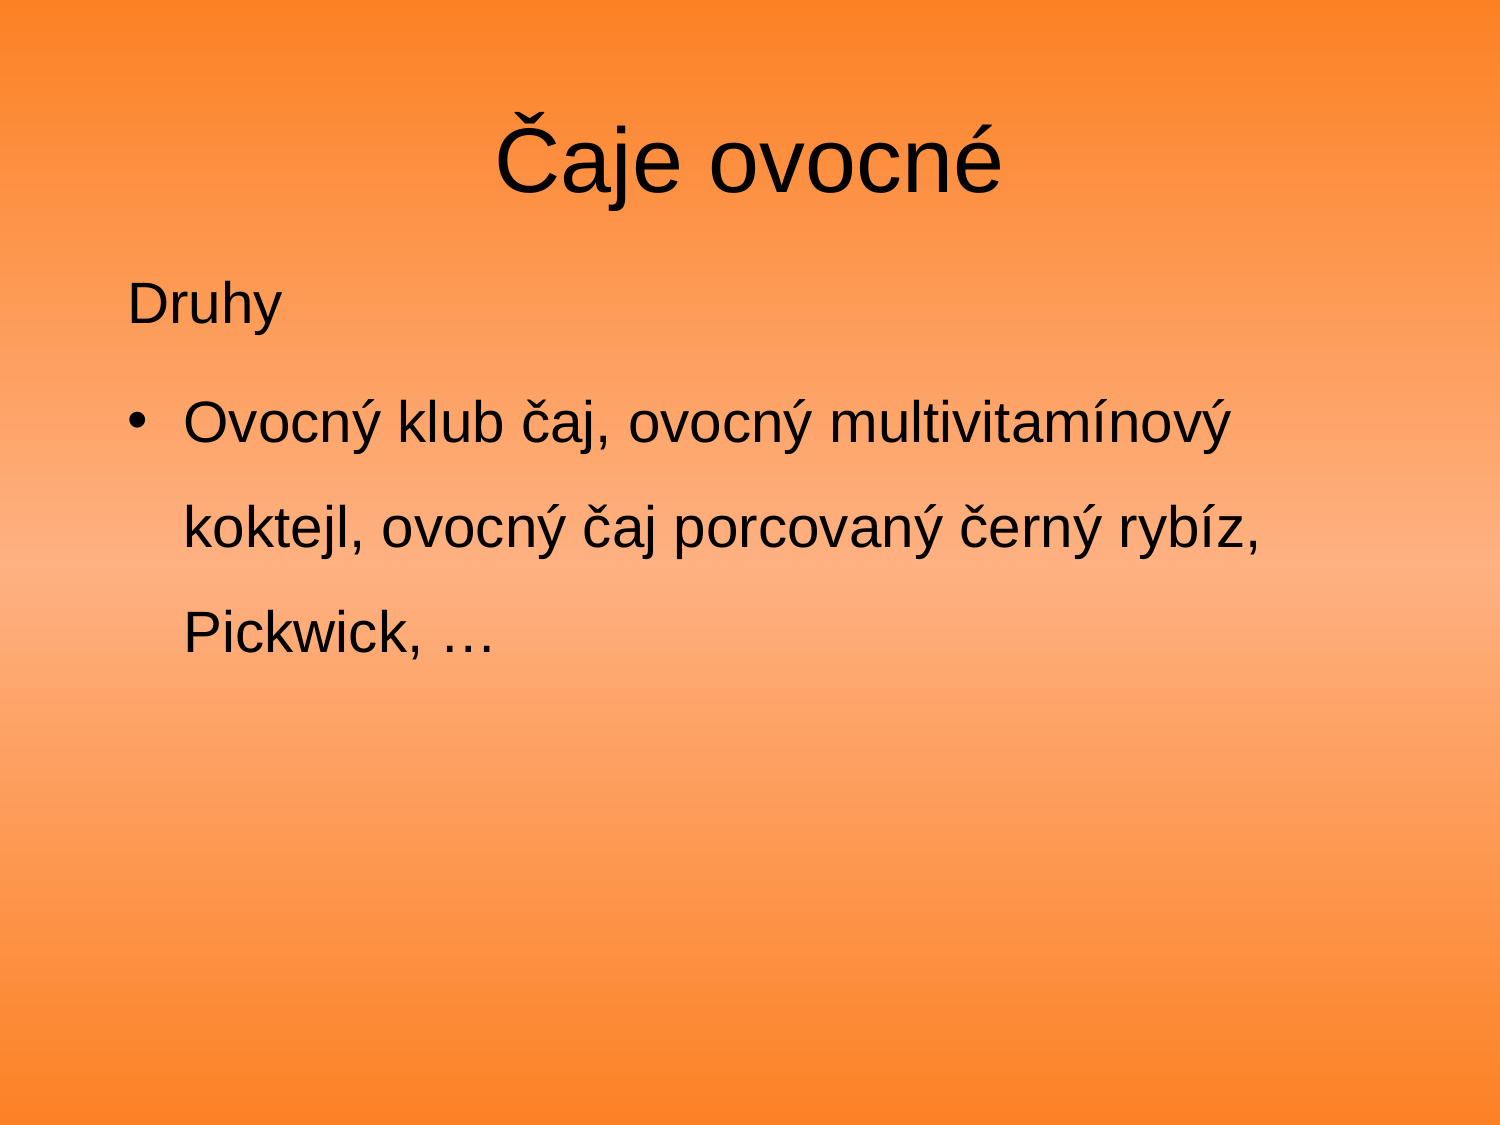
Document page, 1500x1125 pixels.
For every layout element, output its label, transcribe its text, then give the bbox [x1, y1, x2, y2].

title Čaje ovocné [112, 90, 1388, 222]
list Druhy Ovocný klub čaj, ovocný multivitamínový koktejl, ovocný čaj porcovaný černý rybíz, Pickwick, … [112, 222, 1388, 1000]
